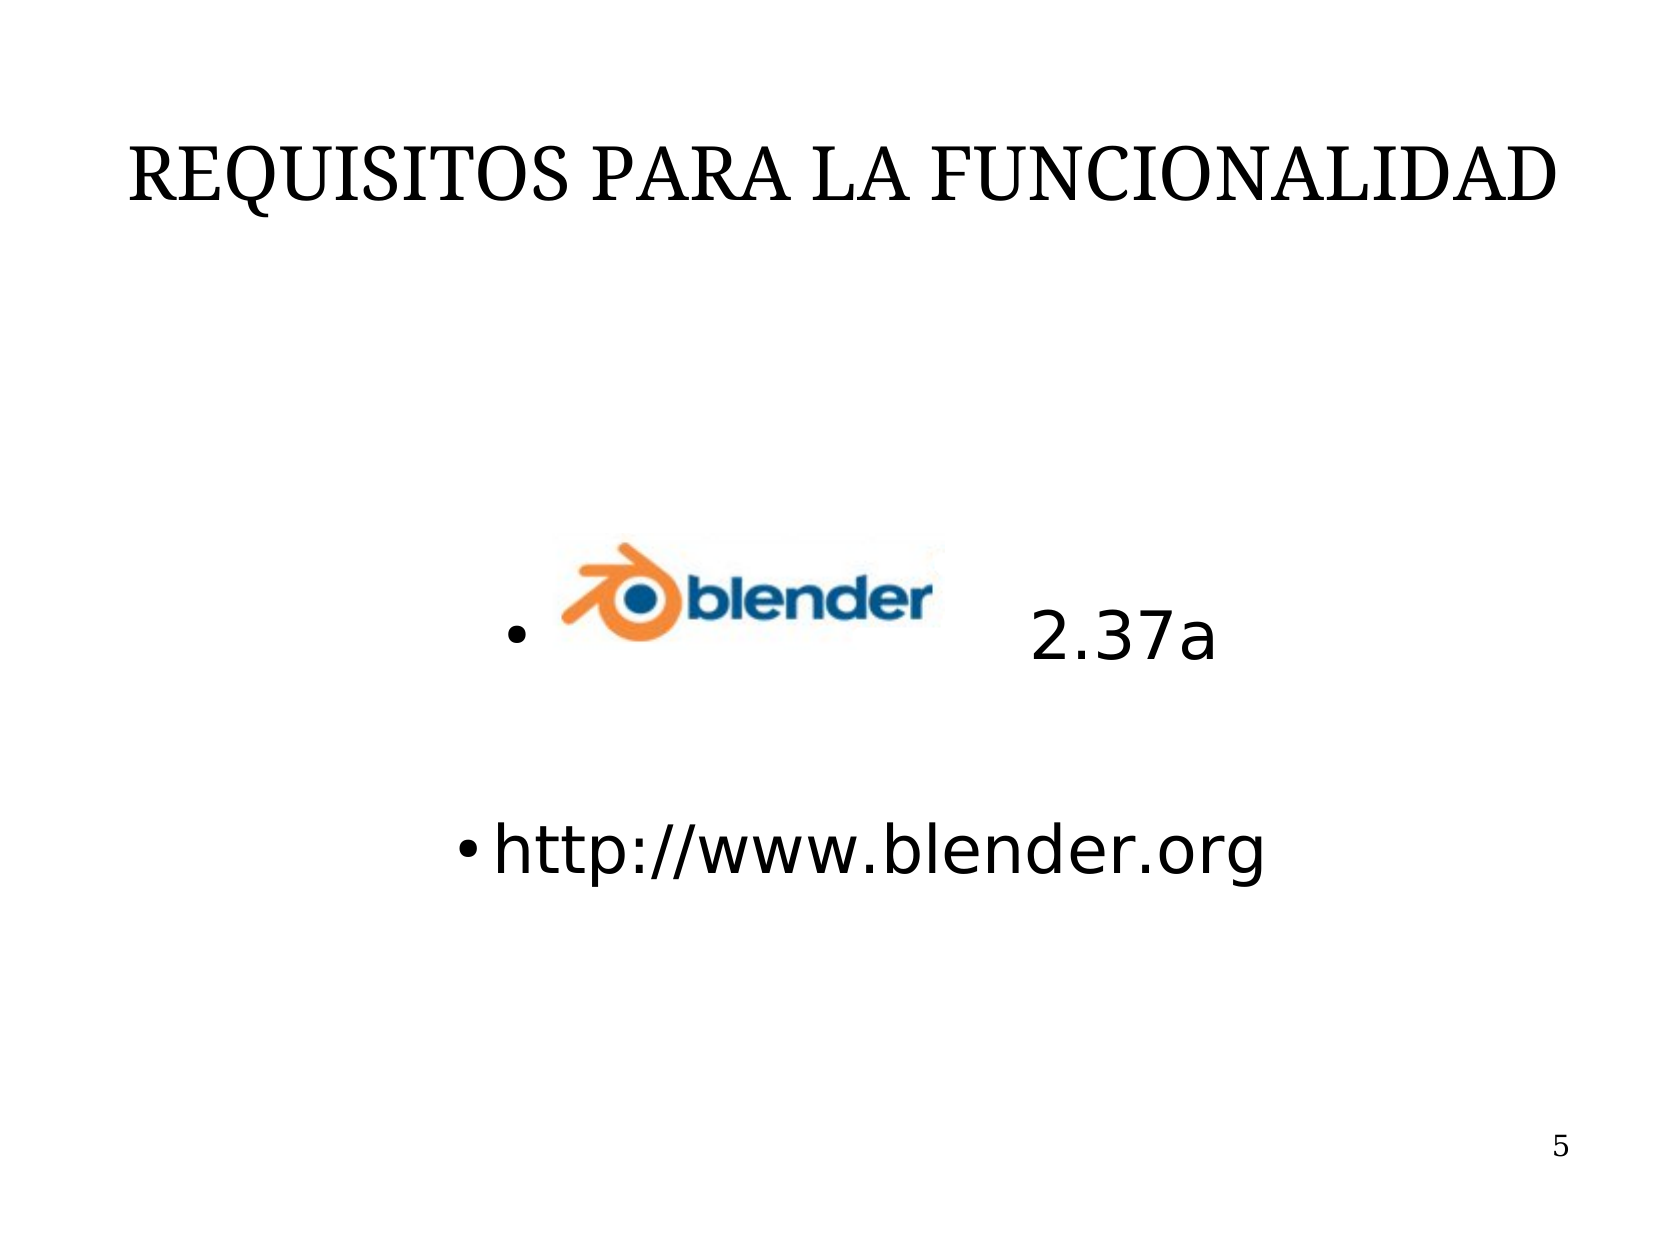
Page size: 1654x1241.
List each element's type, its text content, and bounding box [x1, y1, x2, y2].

subtitle 2.37a http://www.blender.org [88, 295, 1565, 1114]
title REQUISITOS PARA LA FUNCIONALIDAD [82, 18, 1571, 288]
picture [552, 533, 945, 650]
